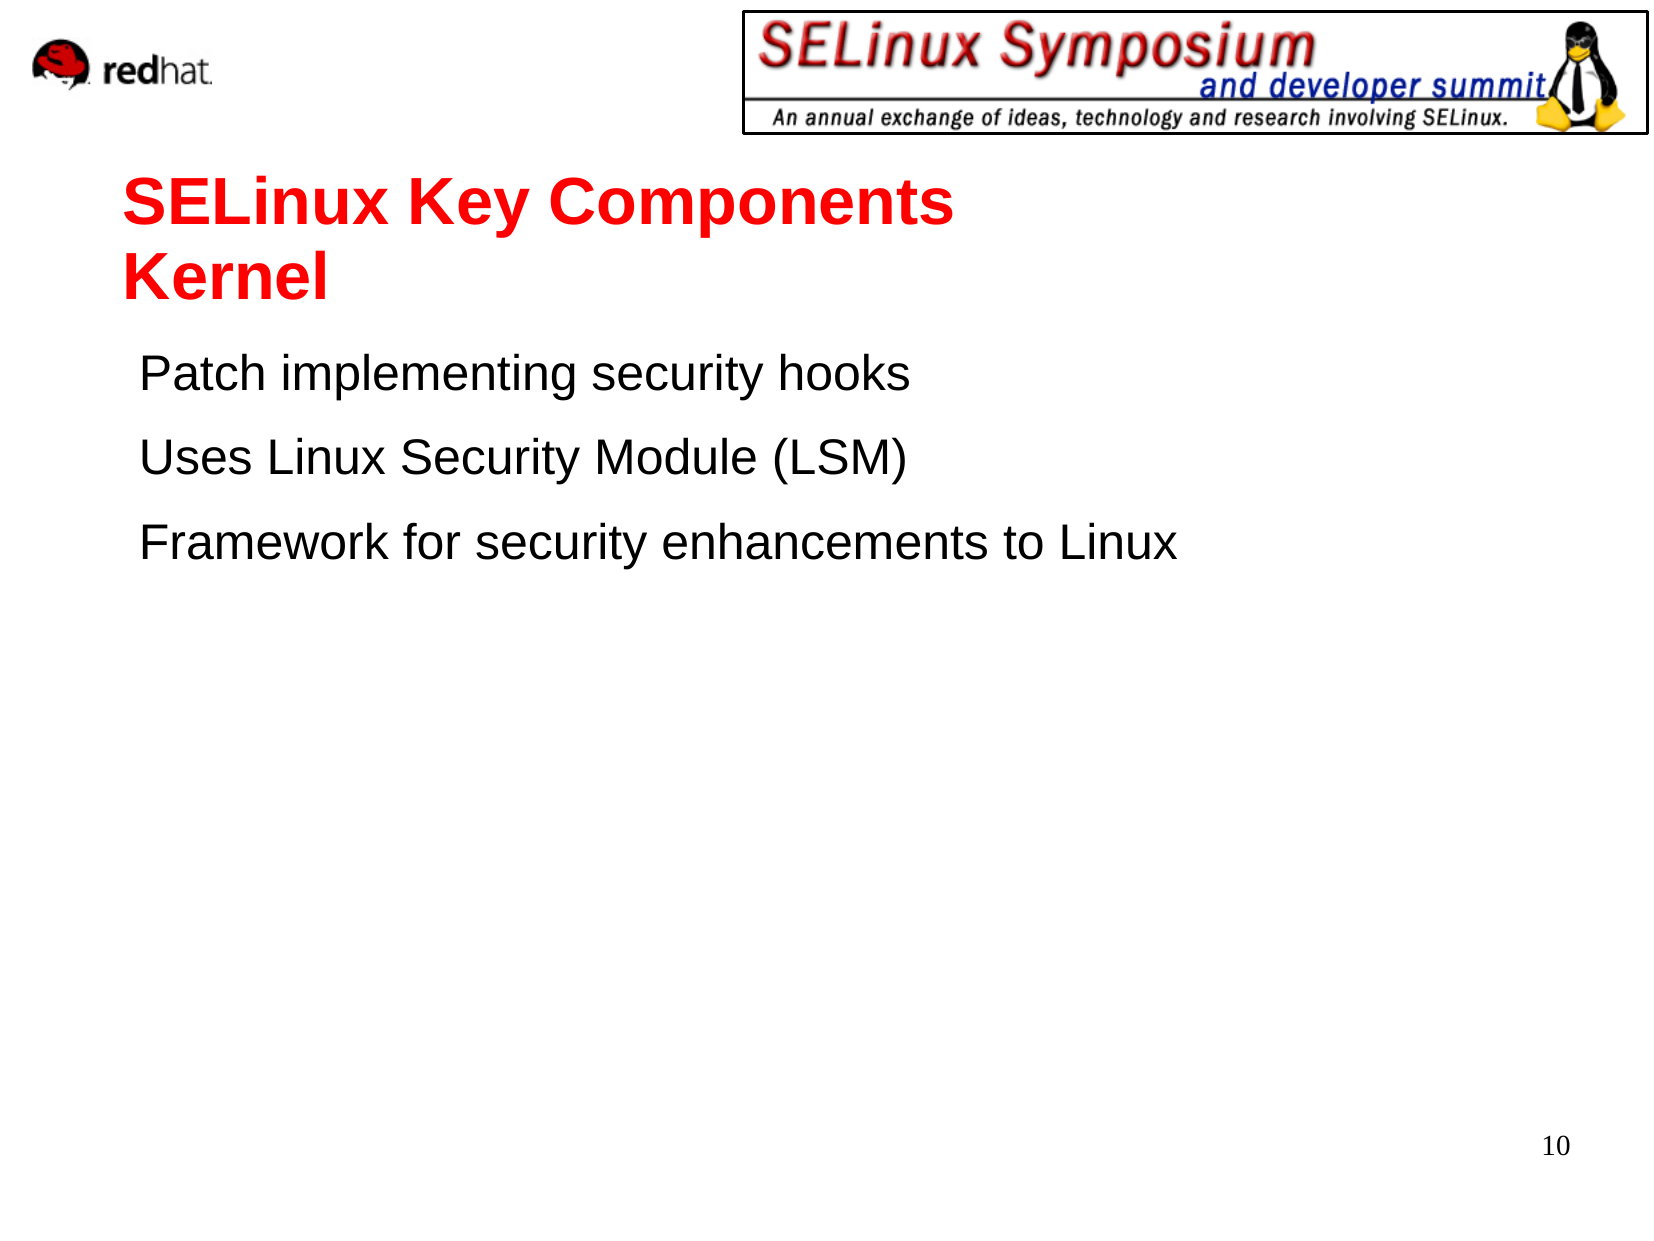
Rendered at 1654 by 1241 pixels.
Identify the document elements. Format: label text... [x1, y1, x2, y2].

title SELinux Key Components Kernel [122, 135, 1535, 343]
picture [745, 13, 1646, 132]
picture [31, 37, 212, 98]
list Patch implementing security hooks Uses Linux Security Module (LSM) Framework for security enhancements to Linux [121, 344, 1534, 1151]
